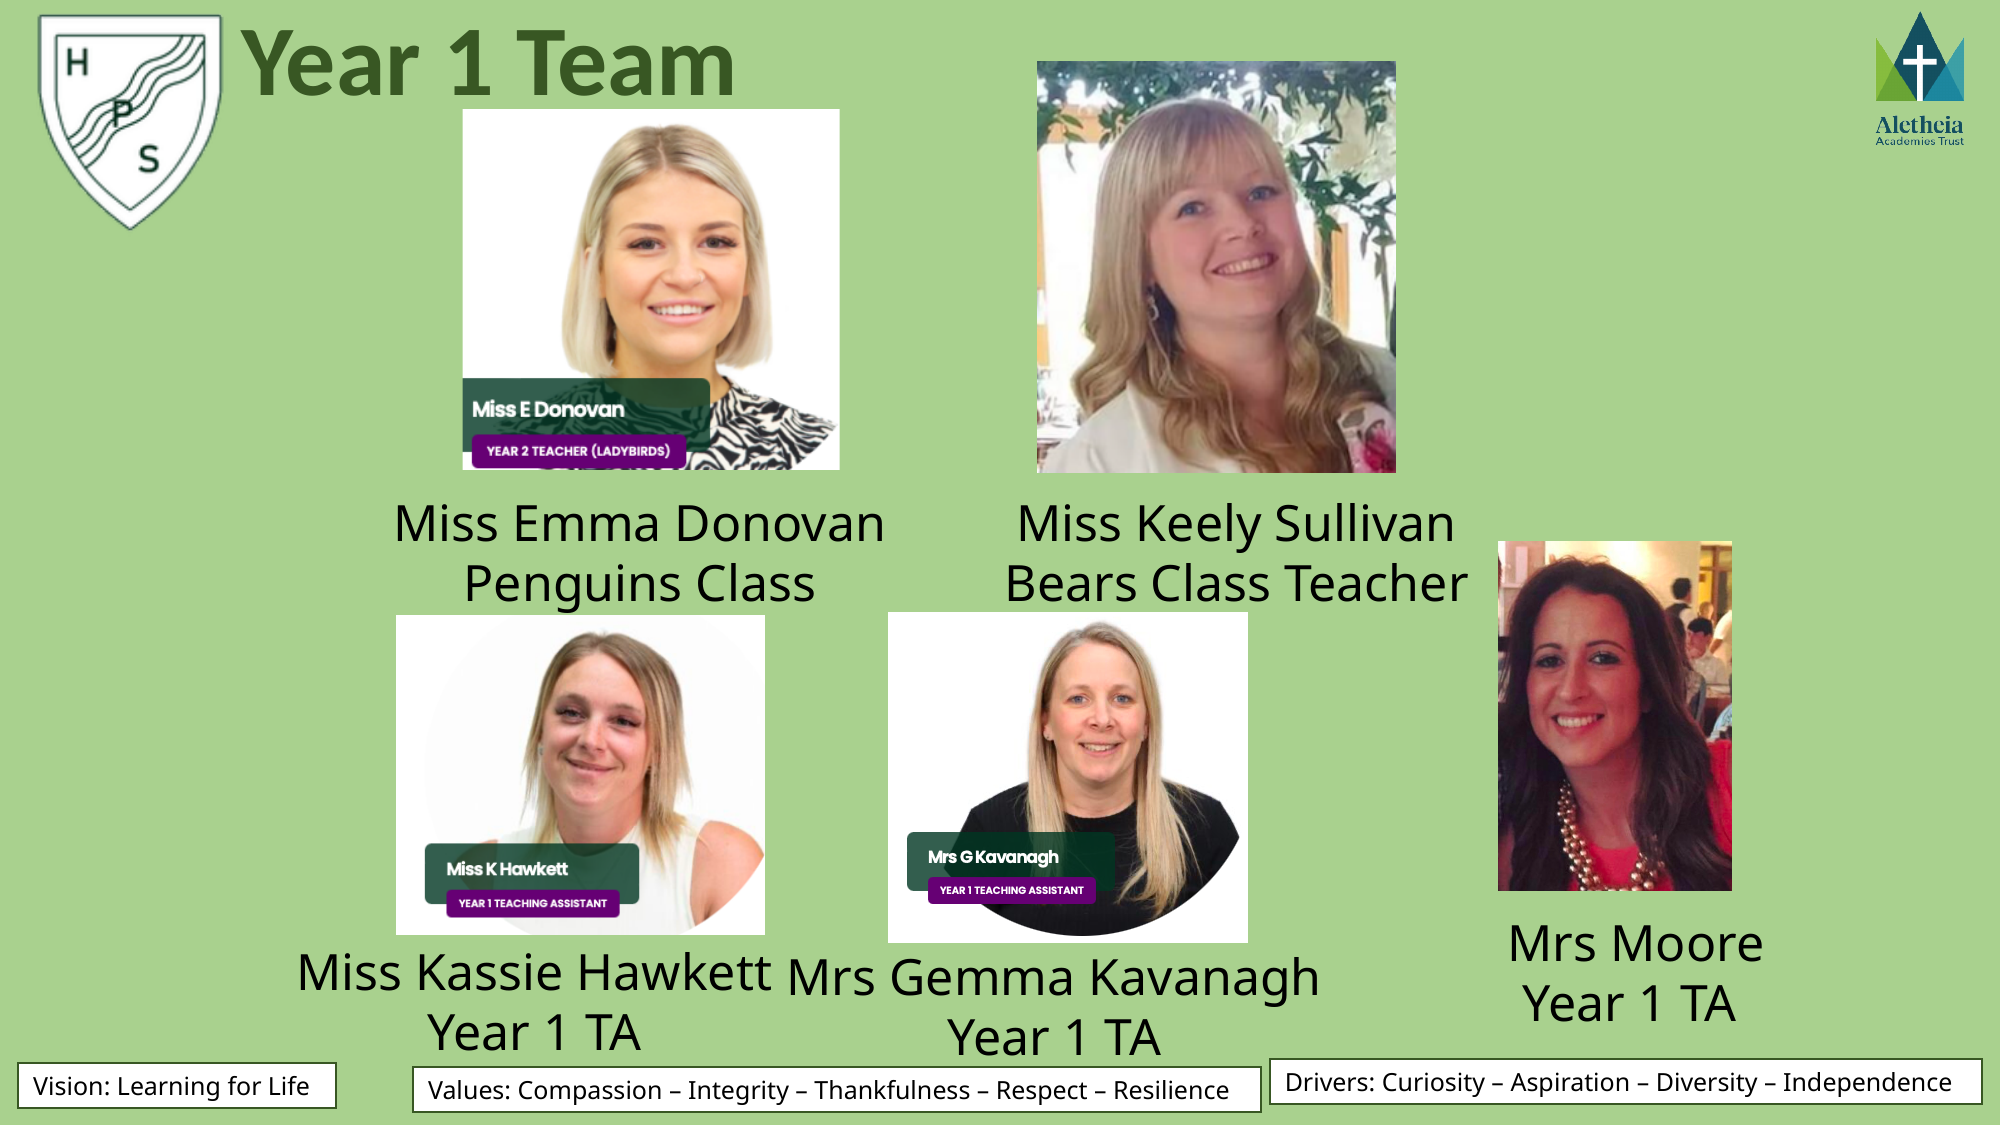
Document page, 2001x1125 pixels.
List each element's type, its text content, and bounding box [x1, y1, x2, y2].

text_box Values: Compassion – Integrity – Thankfulness – Respect – Resilience [413, 1070, 1261, 1112]
picture [888, 612, 1248, 943]
text_box Mrs Moore Year 1 TA [1351, 904, 1921, 1102]
text_box Vision: Learning for Life [18, 1062, 337, 1109]
picture [396, 615, 765, 935]
picture [462, 109, 840, 470]
picture [1498, 541, 1732, 891]
text_box Year 1 Team [0, 0, 1311, 123]
text_box Drivers: Curiosity – Aspiration – Diversity – Independence [1270, 1059, 1982, 1104]
picture [1037, 61, 1396, 473]
picture [36, 123, 232, 237]
text_box Mrs Gemma Kavanagh Year 1 TA [770, 937, 1339, 1075]
text_box Miss Keely Sullivan Bears Class Teacher [952, 483, 1522, 621]
picture [1840, 0, 2000, 160]
text_box Miss Kassie Hawkett Year 1 TA [250, 933, 819, 1070]
text_box Miss Emma Donovan Penguins Class Teacher [355, 483, 925, 621]
